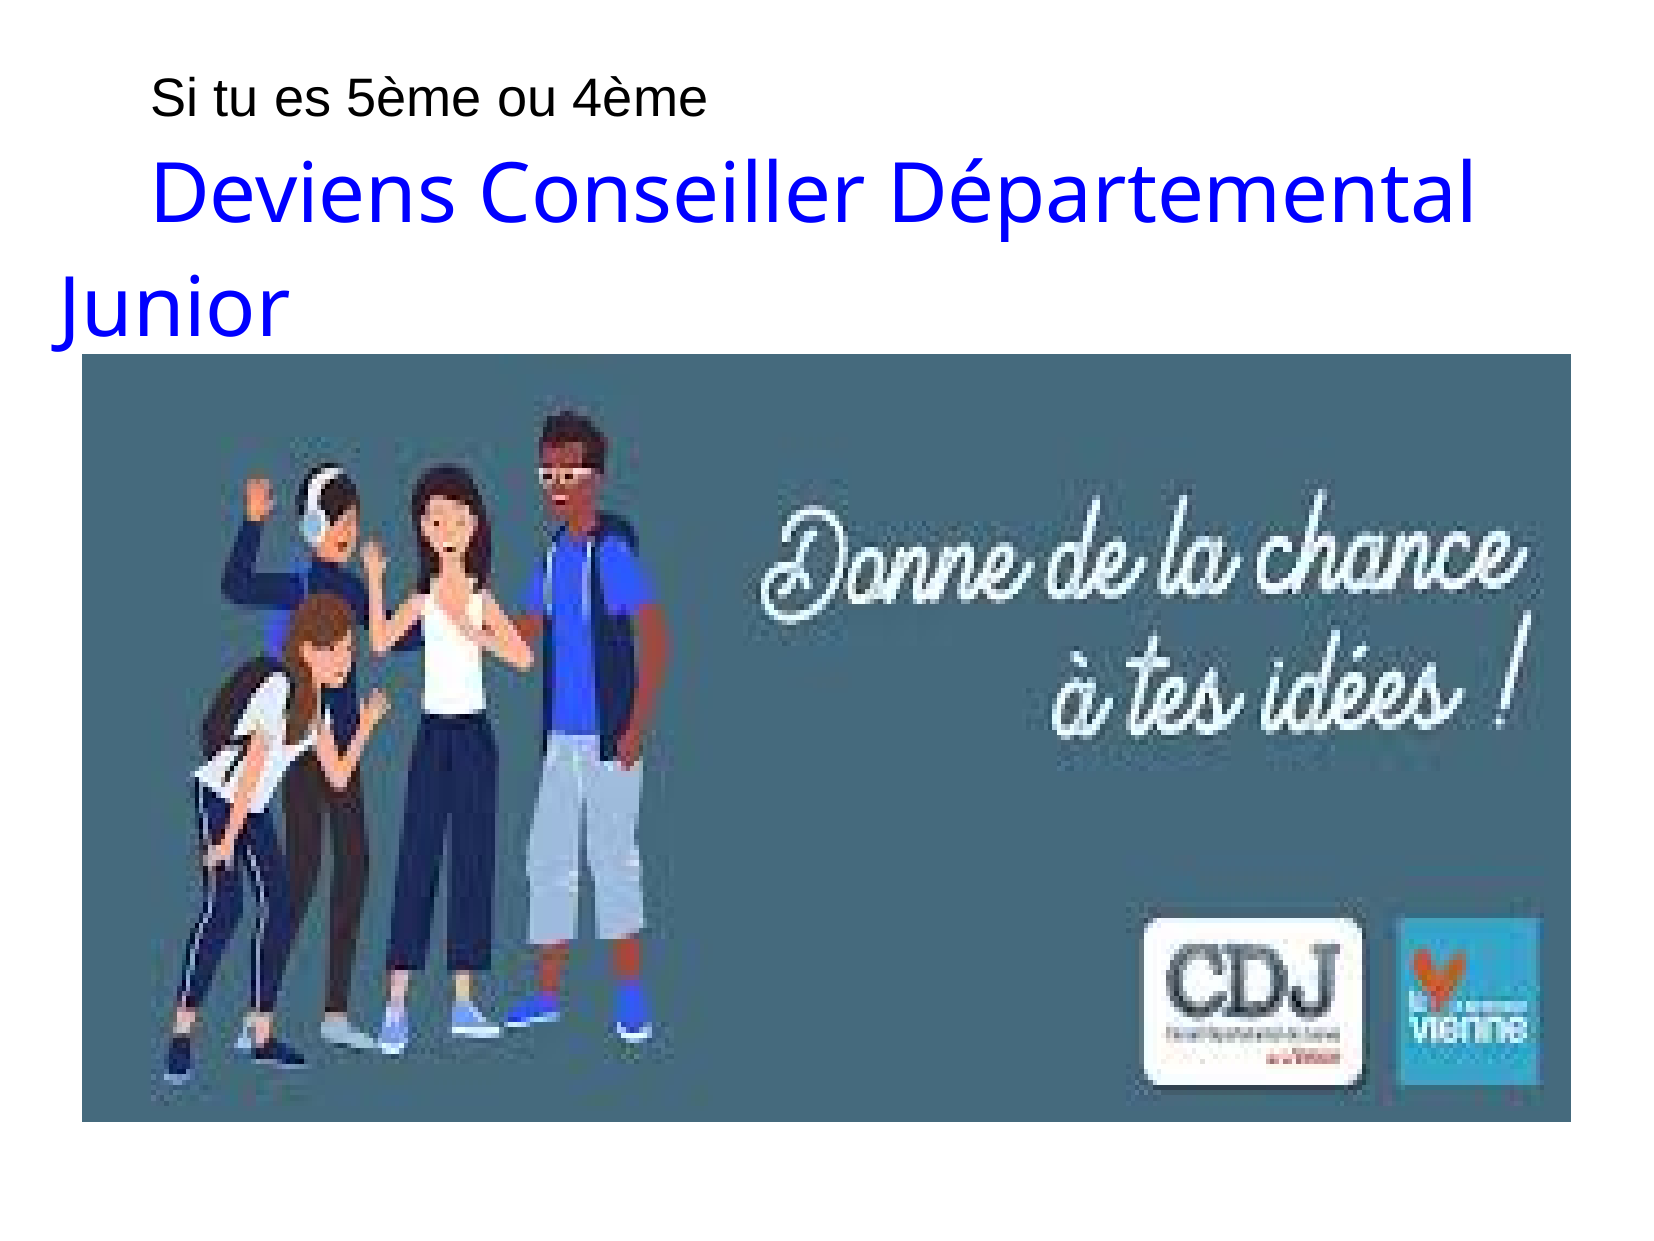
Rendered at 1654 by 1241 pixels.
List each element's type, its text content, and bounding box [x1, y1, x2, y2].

title Si tu es 5ème ou 4ème Deviens Conseiller Départemental Junior [59, 59, 1583, 343]
picture [82, 354, 1571, 1123]
